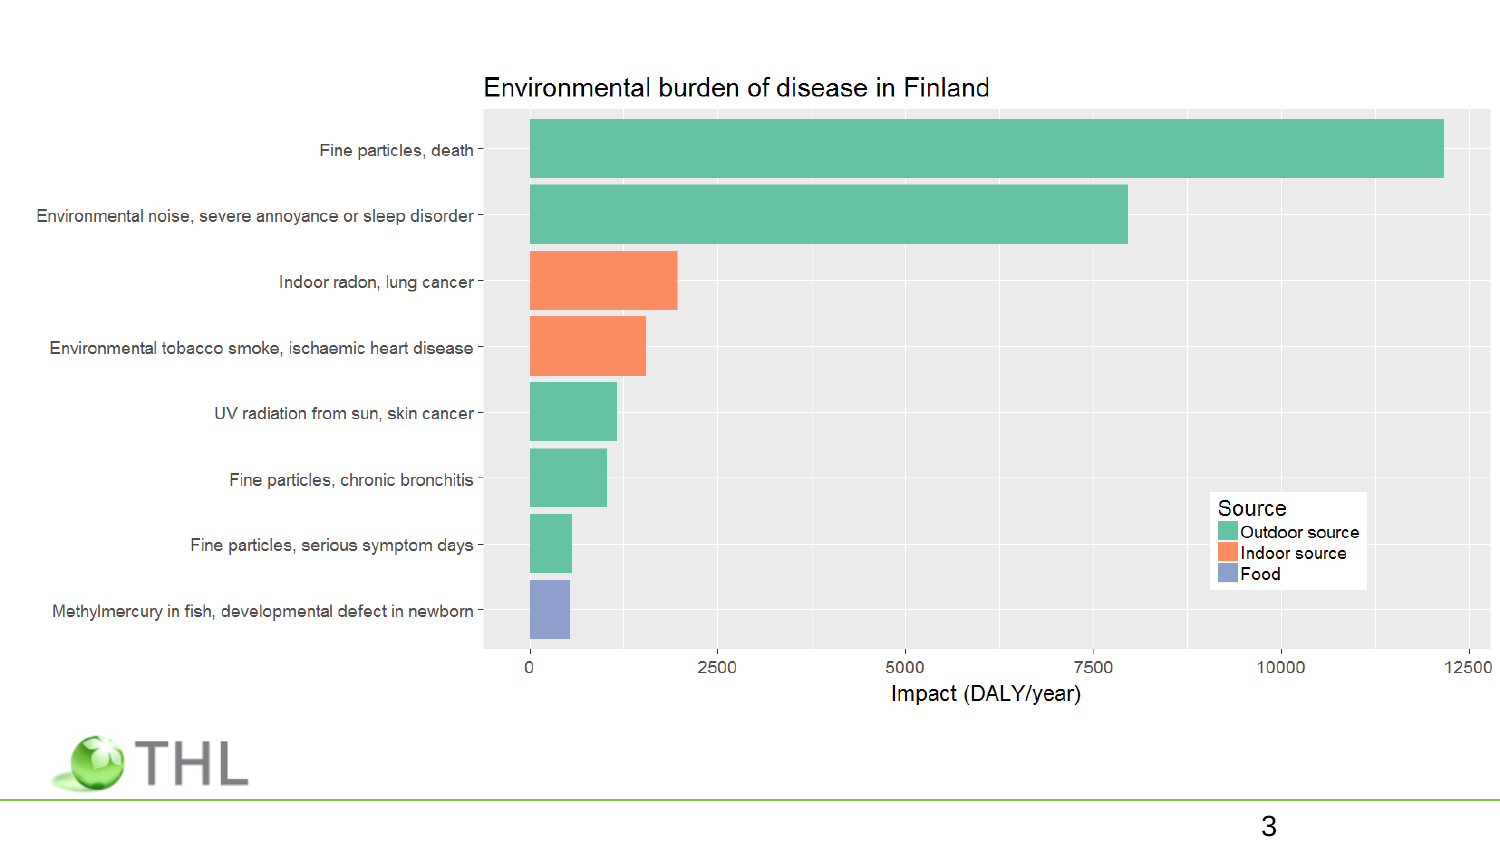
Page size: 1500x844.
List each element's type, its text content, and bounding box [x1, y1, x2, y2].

picture [24, 719, 275, 799]
slide_number <numero> [1246, 811, 1424, 839]
picture [0, 67, 1500, 712]
